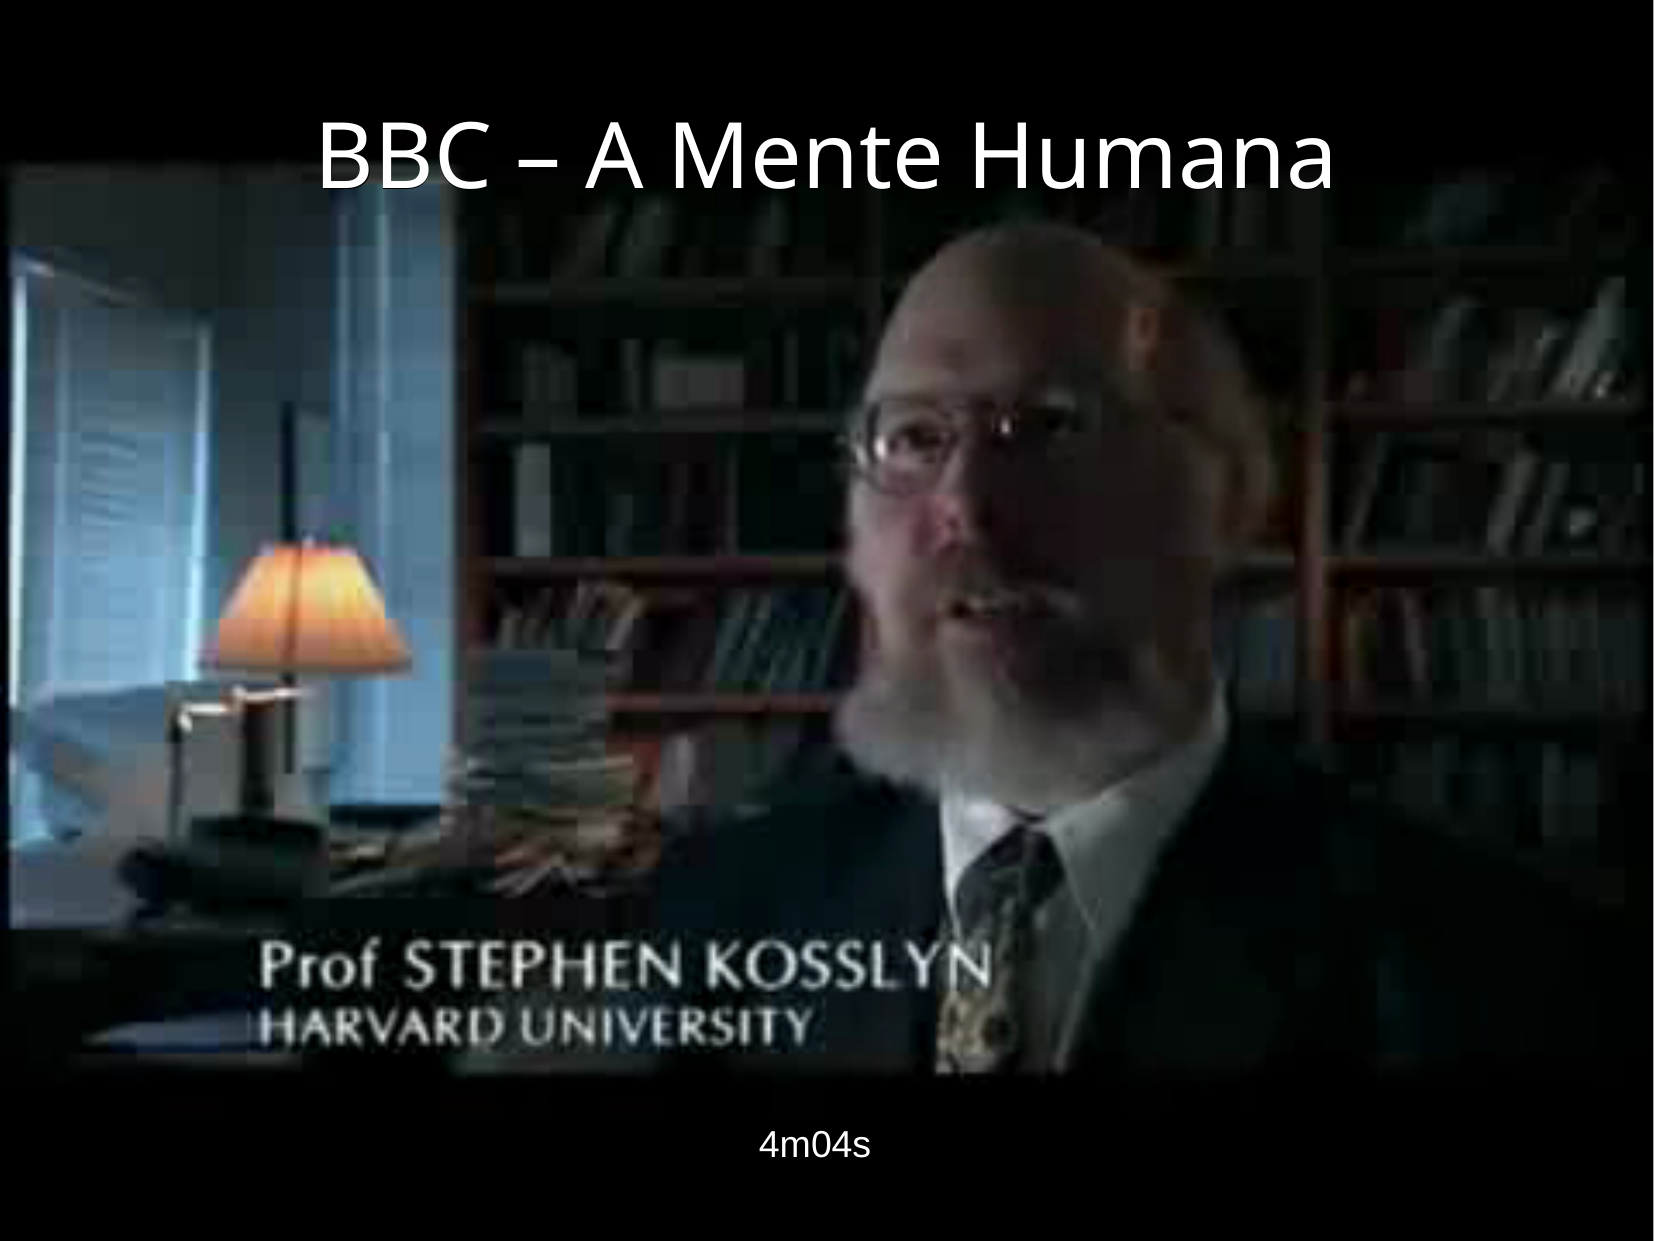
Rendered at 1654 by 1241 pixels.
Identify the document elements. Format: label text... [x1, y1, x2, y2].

text_box 4m04s [744, 1116, 887, 1173]
title BBC – A Mente Humana [82, 56, 1571, 250]
picture [0, 0, 1654, 1241]
